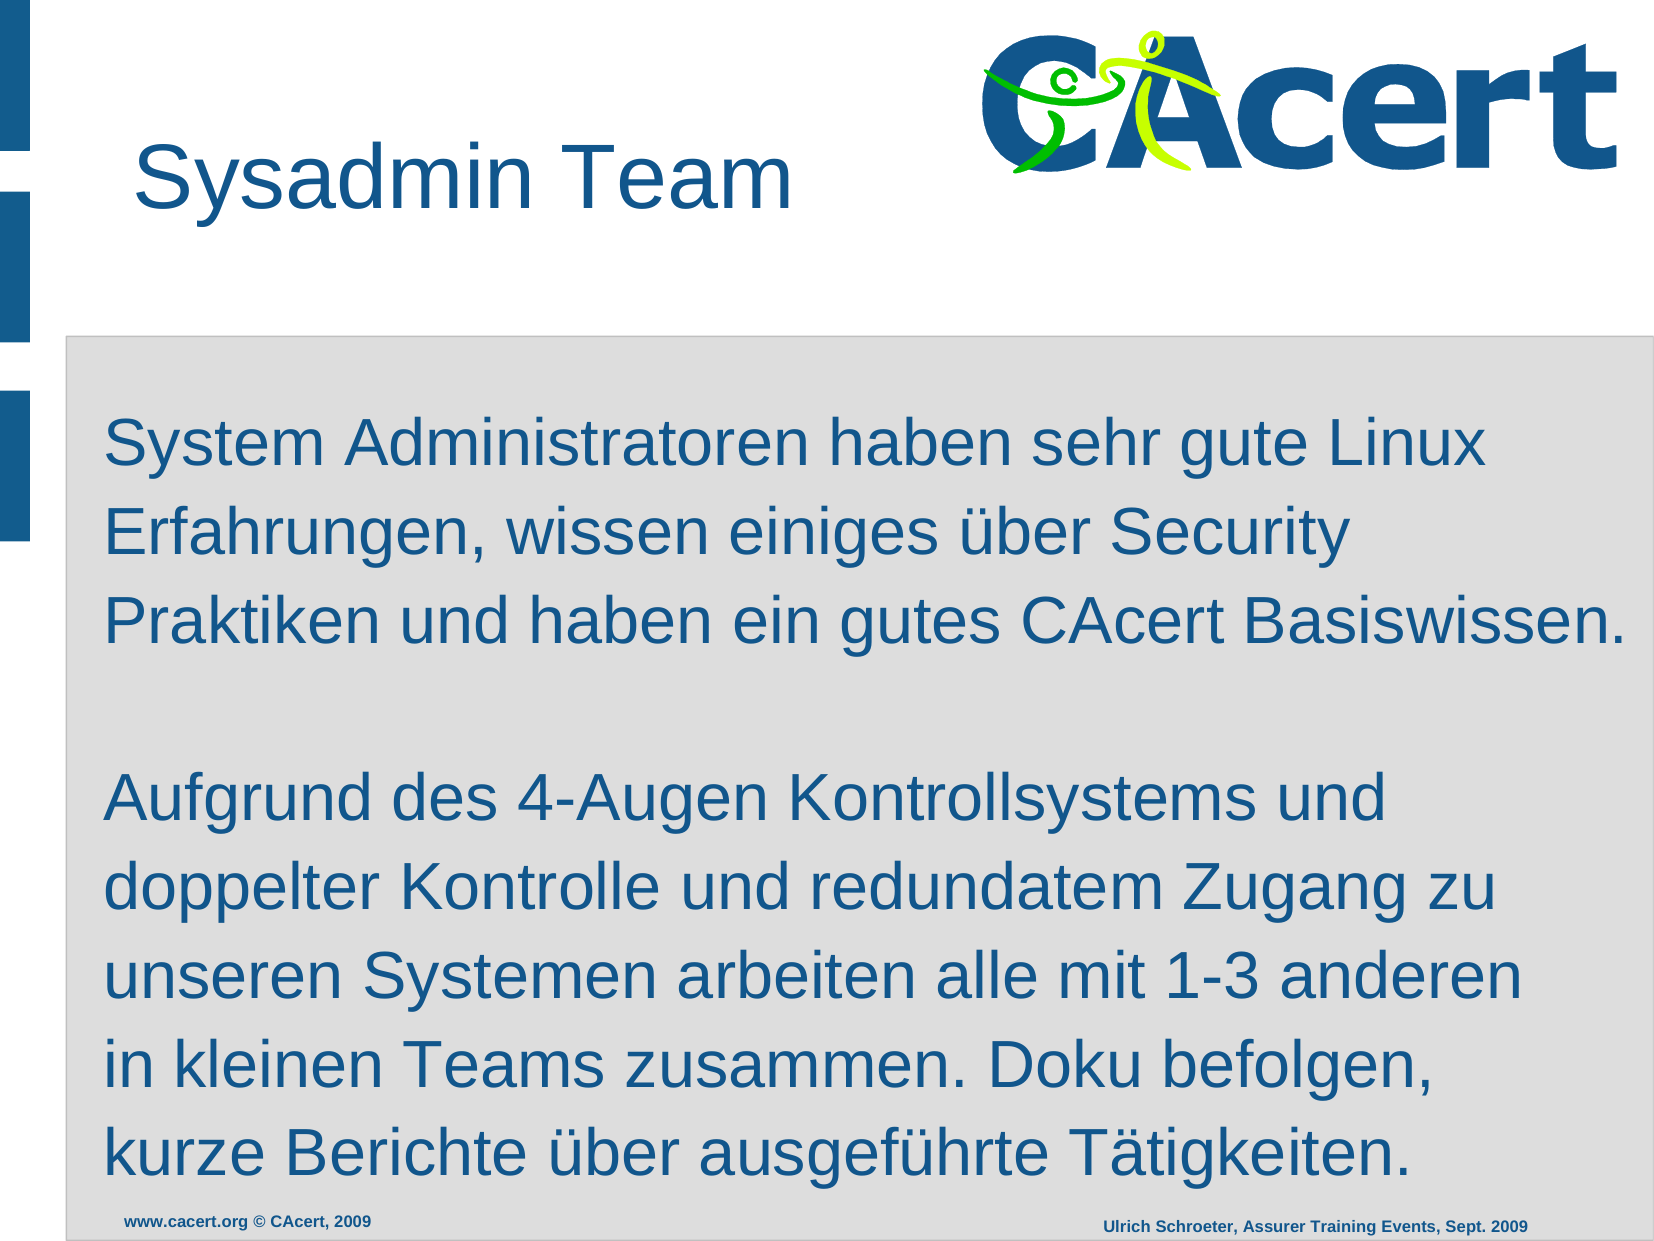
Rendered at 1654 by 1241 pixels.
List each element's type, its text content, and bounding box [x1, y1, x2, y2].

text_box Sysadmin Team [118, 118, 812, 236]
text_box System Administratoren haben sehr gute Linux Erfahrungen, wissen einiges über Security Praktiken und haben ein gutes CAcert Basiswissen. Aufgrund des 4-Augen Kontrollsystems und doppelter Kontrolle und redundatem Zugang zu unseren Systemen arbeiten alle mit 1-3 anderen in kleinen Teams zusammen. Doku befolgen, kurze Berichte über ausgeführte Tätigkeiten. [88, 383, 1645, 1241]
